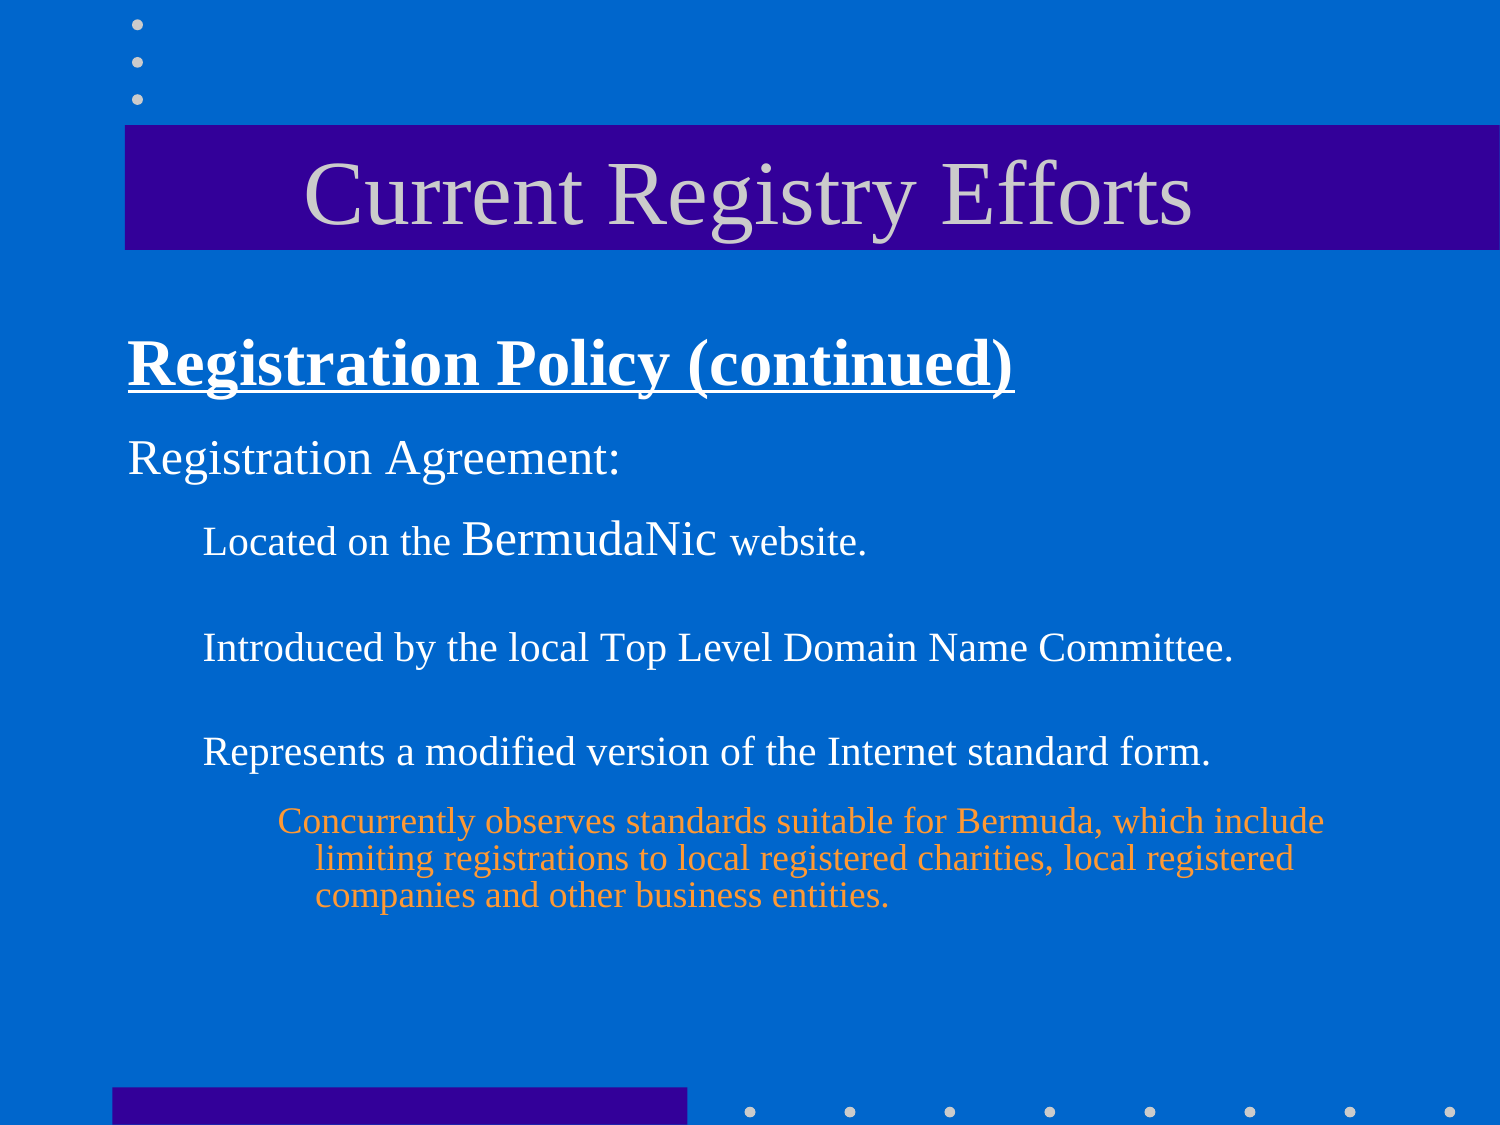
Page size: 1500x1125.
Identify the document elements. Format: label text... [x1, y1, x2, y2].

title Current Registry Efforts [112, 99, 1388, 288]
list Registration Policy (continued) Registration Agreement: Located on the BermudaNic website. Introduced by the local Top Level Domain Name Committee. Represents a modified version of the Internet standard form. Concurrently observes standards suitable for Bermuda, which include limiting registrations to local registered charities, local registered companies and other business entities. [112, 324, 1388, 1098]
